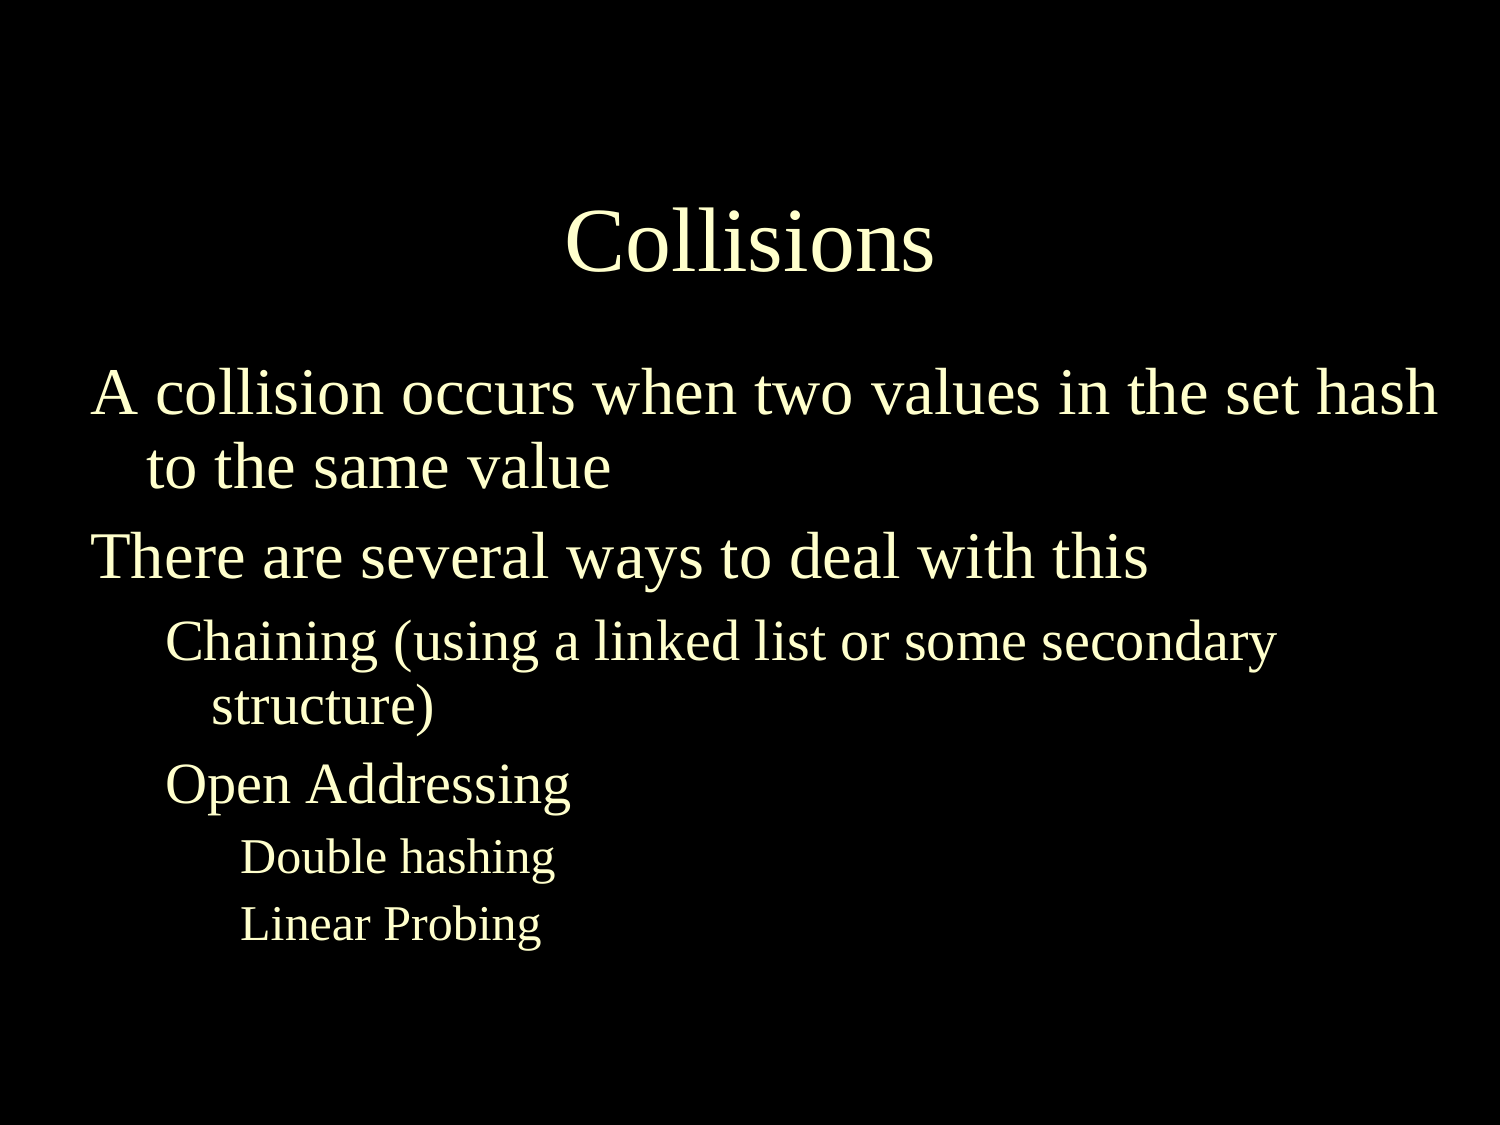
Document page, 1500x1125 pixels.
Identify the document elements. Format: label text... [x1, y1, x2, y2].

list A collision occurs when two values in the set hash to the same value There are several ways to deal with this Chaining (using a linked list or some secondary structure) Open Addressing Double hashing Linear Probing [75, 347, 1482, 1026]
title Collisions [22, 145, 1480, 336]
